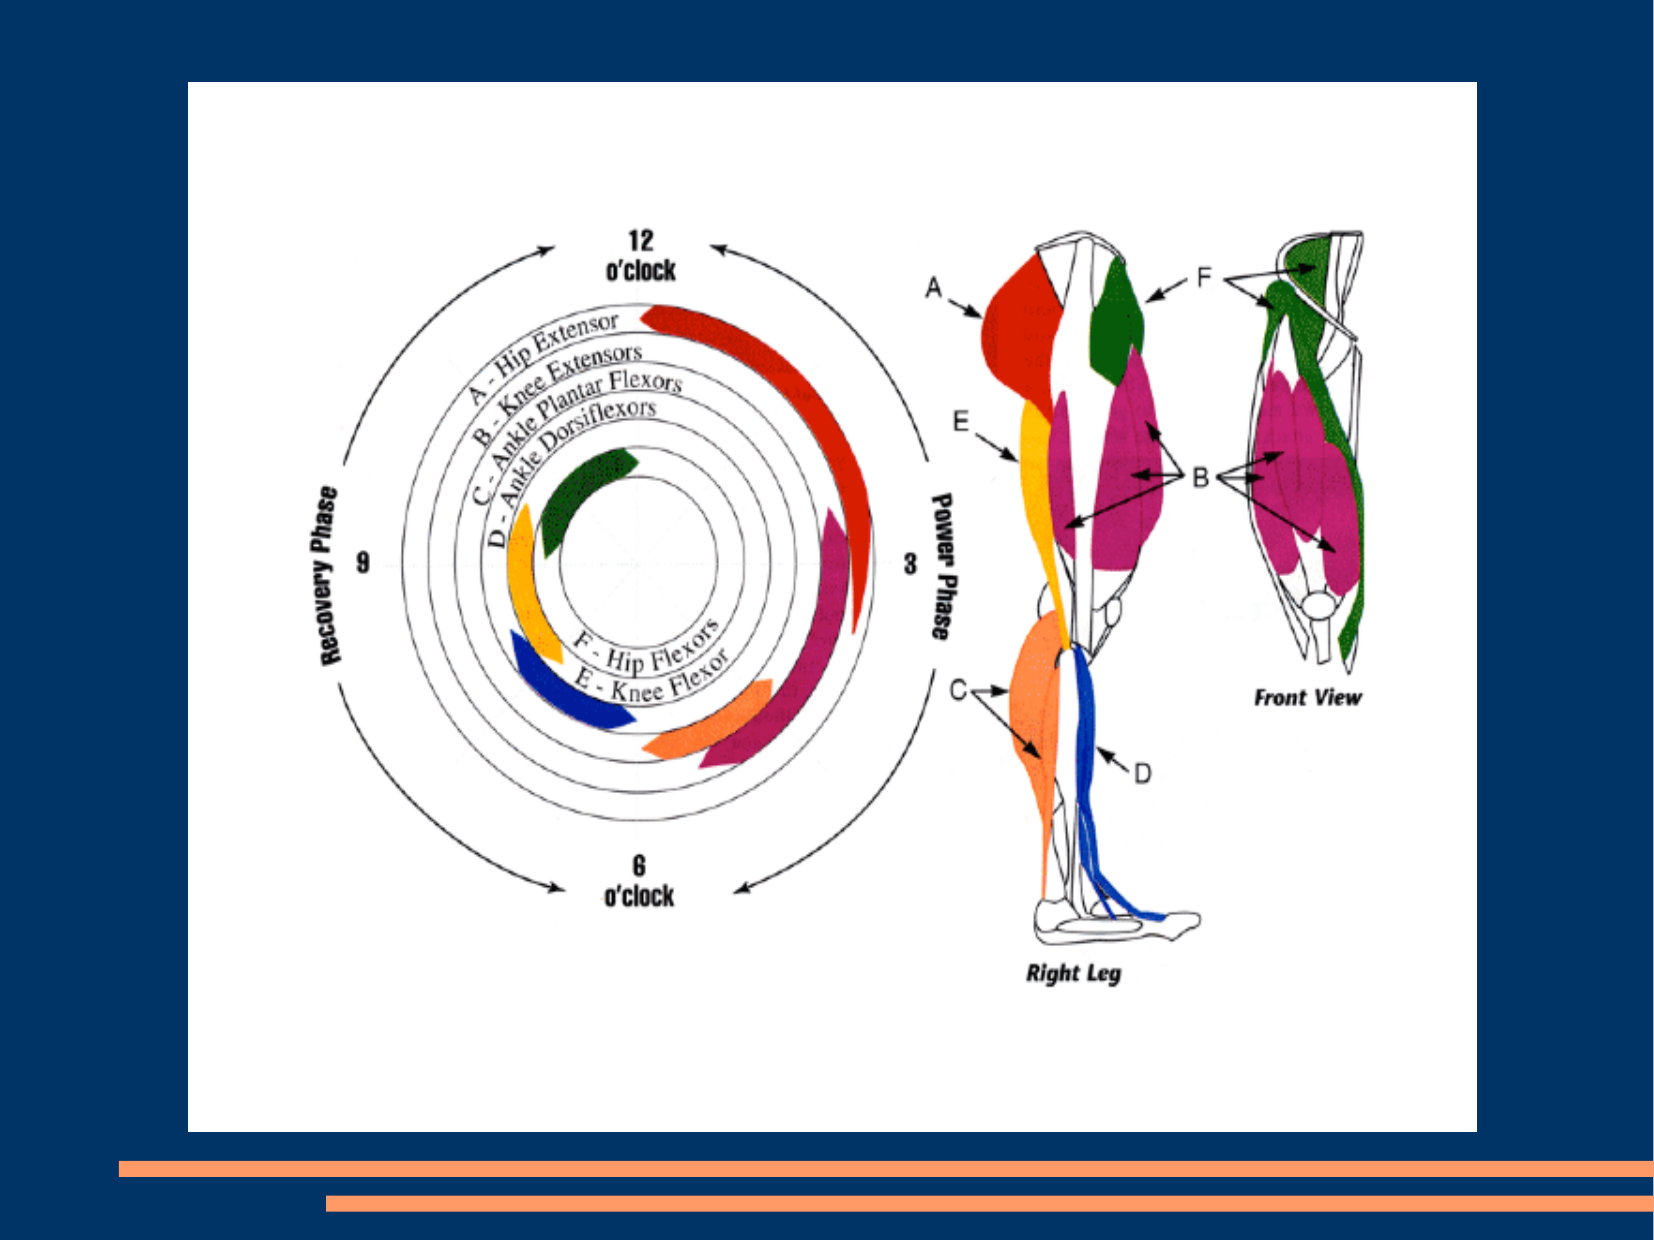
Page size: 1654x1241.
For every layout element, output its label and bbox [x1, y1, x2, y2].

picture [188, 82, 1477, 1132]
